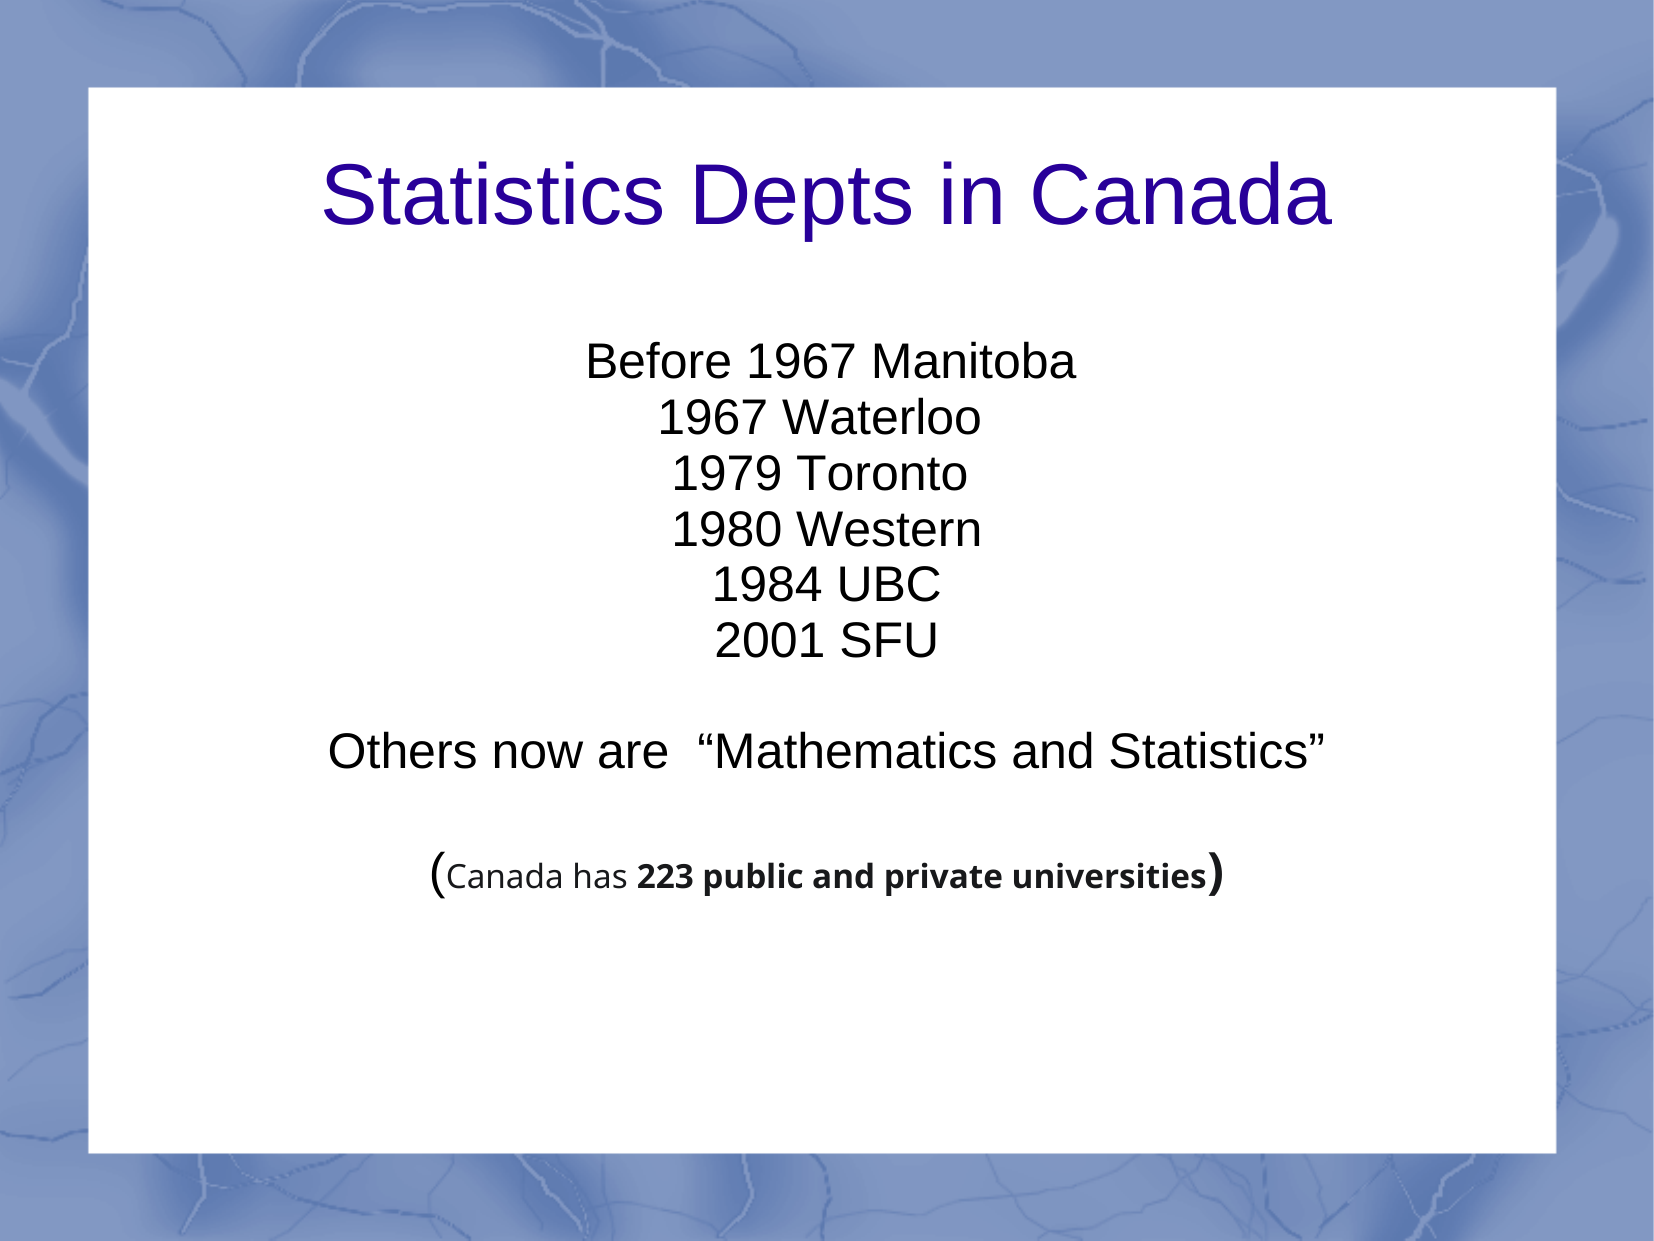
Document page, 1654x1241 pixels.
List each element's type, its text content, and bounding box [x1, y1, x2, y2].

title Statistics Depts in Canada [118, 90, 1536, 298]
subtitle Before 1967 Manitoba 1967 Waterloo 1979 Toronto 1980 Western 1984 UBC 2001 SFU Others now are “Mathematics and Statistics” (Canada has 223 public and private universities) [147, 257, 1506, 1078]
picture [0, 0, 1654, 1241]
